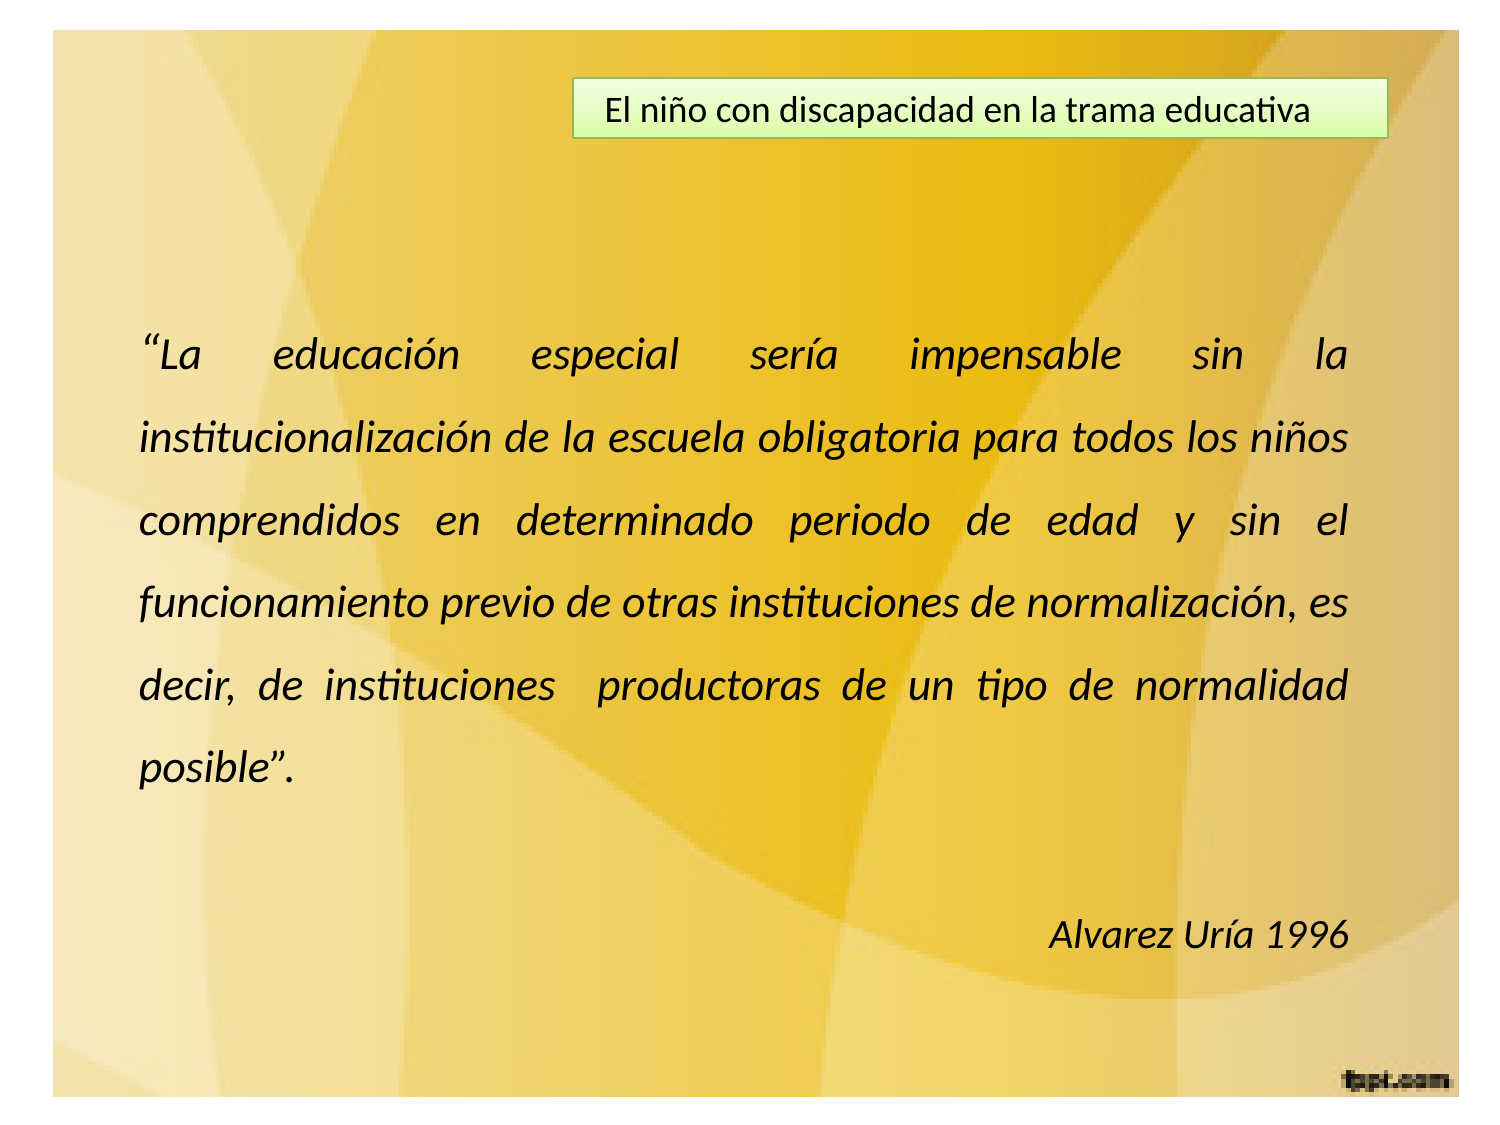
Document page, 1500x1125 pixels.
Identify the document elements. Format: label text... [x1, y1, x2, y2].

picture [53, 30, 1459, 1097]
text_box “La educación especial sería impensable sin la institucionalización de la escuela obligatoria para todos los niños comprendidos en determinado periodo de edad y sin el funcionamiento previo de otras instituciones de normalización, es decir, de instituciones productoras de un tipo de normalidad posible”. Alvarez Uría 1996 [123, 282, 1365, 965]
text_box El niño con discapacidad en la trama educativa [572, 78, 1388, 138]
